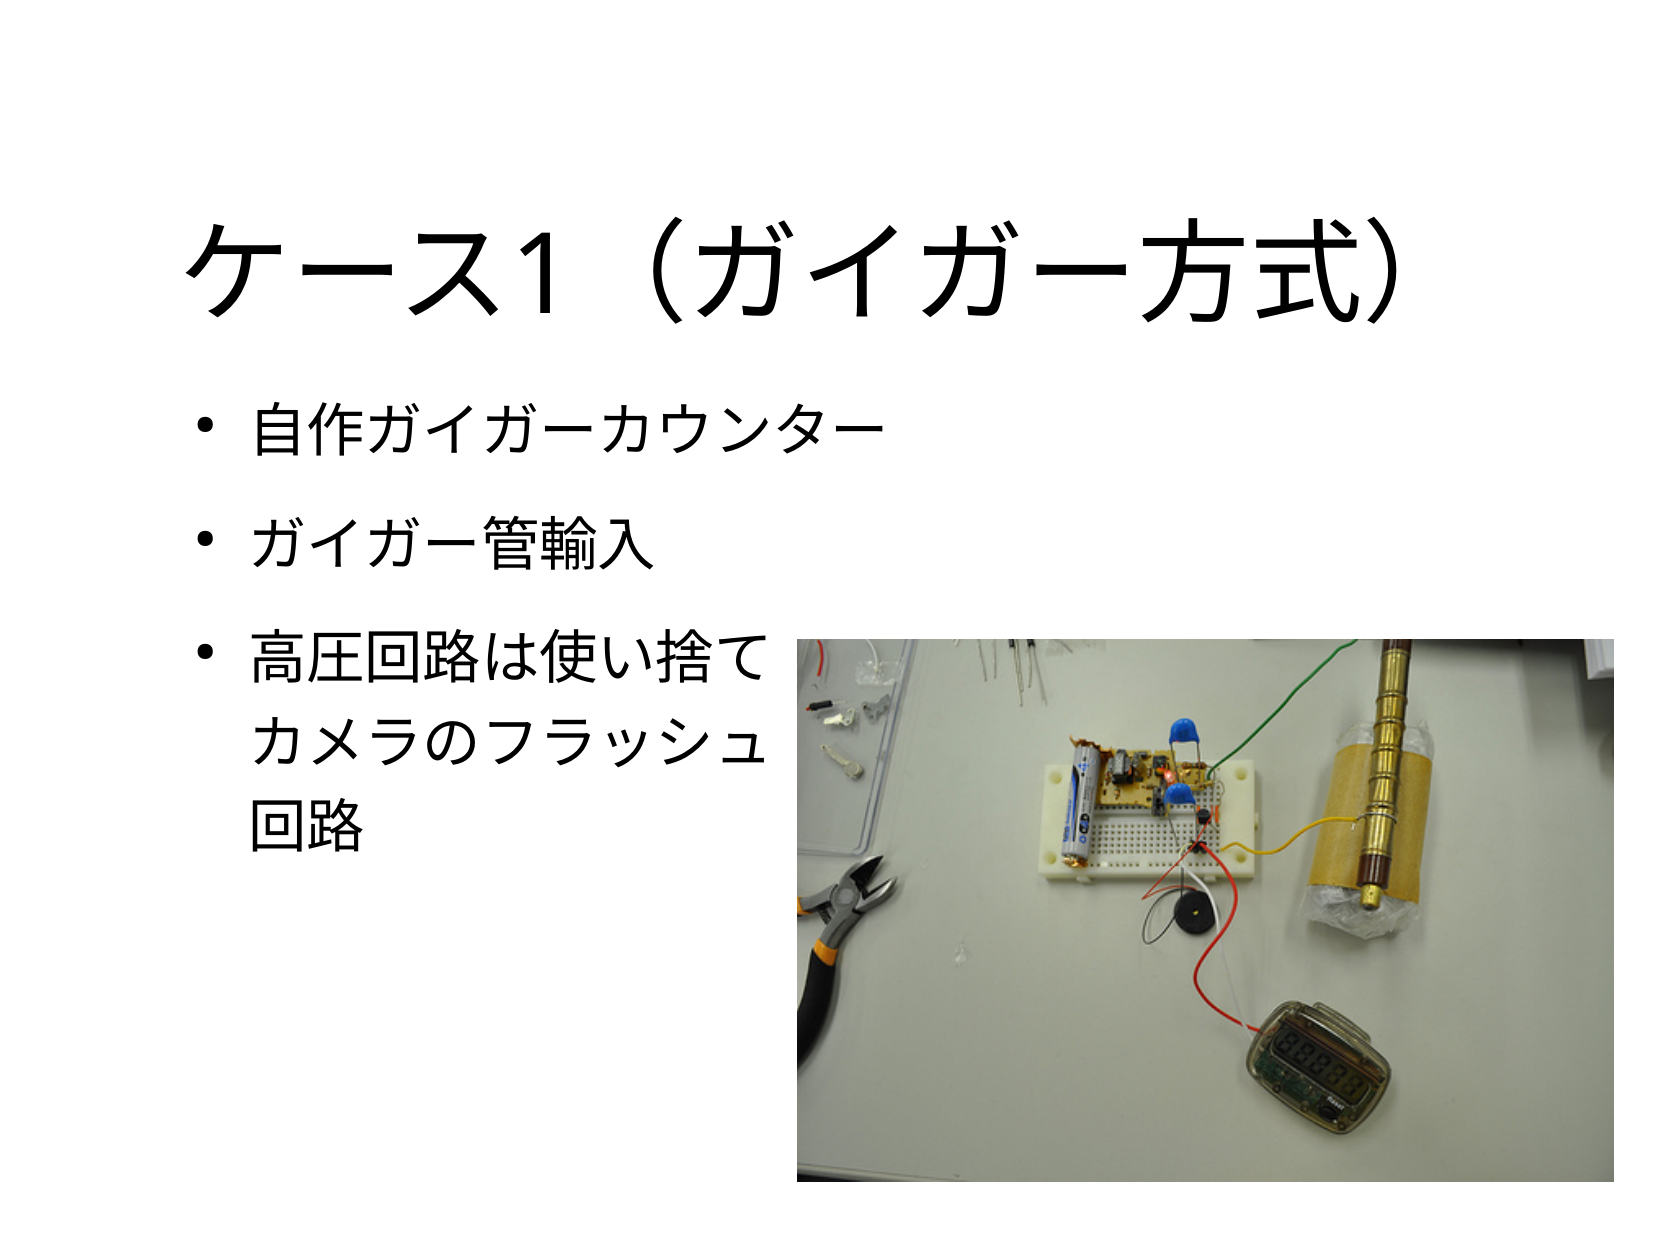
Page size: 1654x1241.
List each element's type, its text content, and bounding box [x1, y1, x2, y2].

list 自作ガイガーカウンター ガイガー管輸入 高圧回路は使い捨て カメラのフラッシュ 回路 [177, 383, 1571, 1203]
picture [797, 639, 1614, 1182]
title ケース1（ガイガー方式） [82, 161, 1571, 369]
